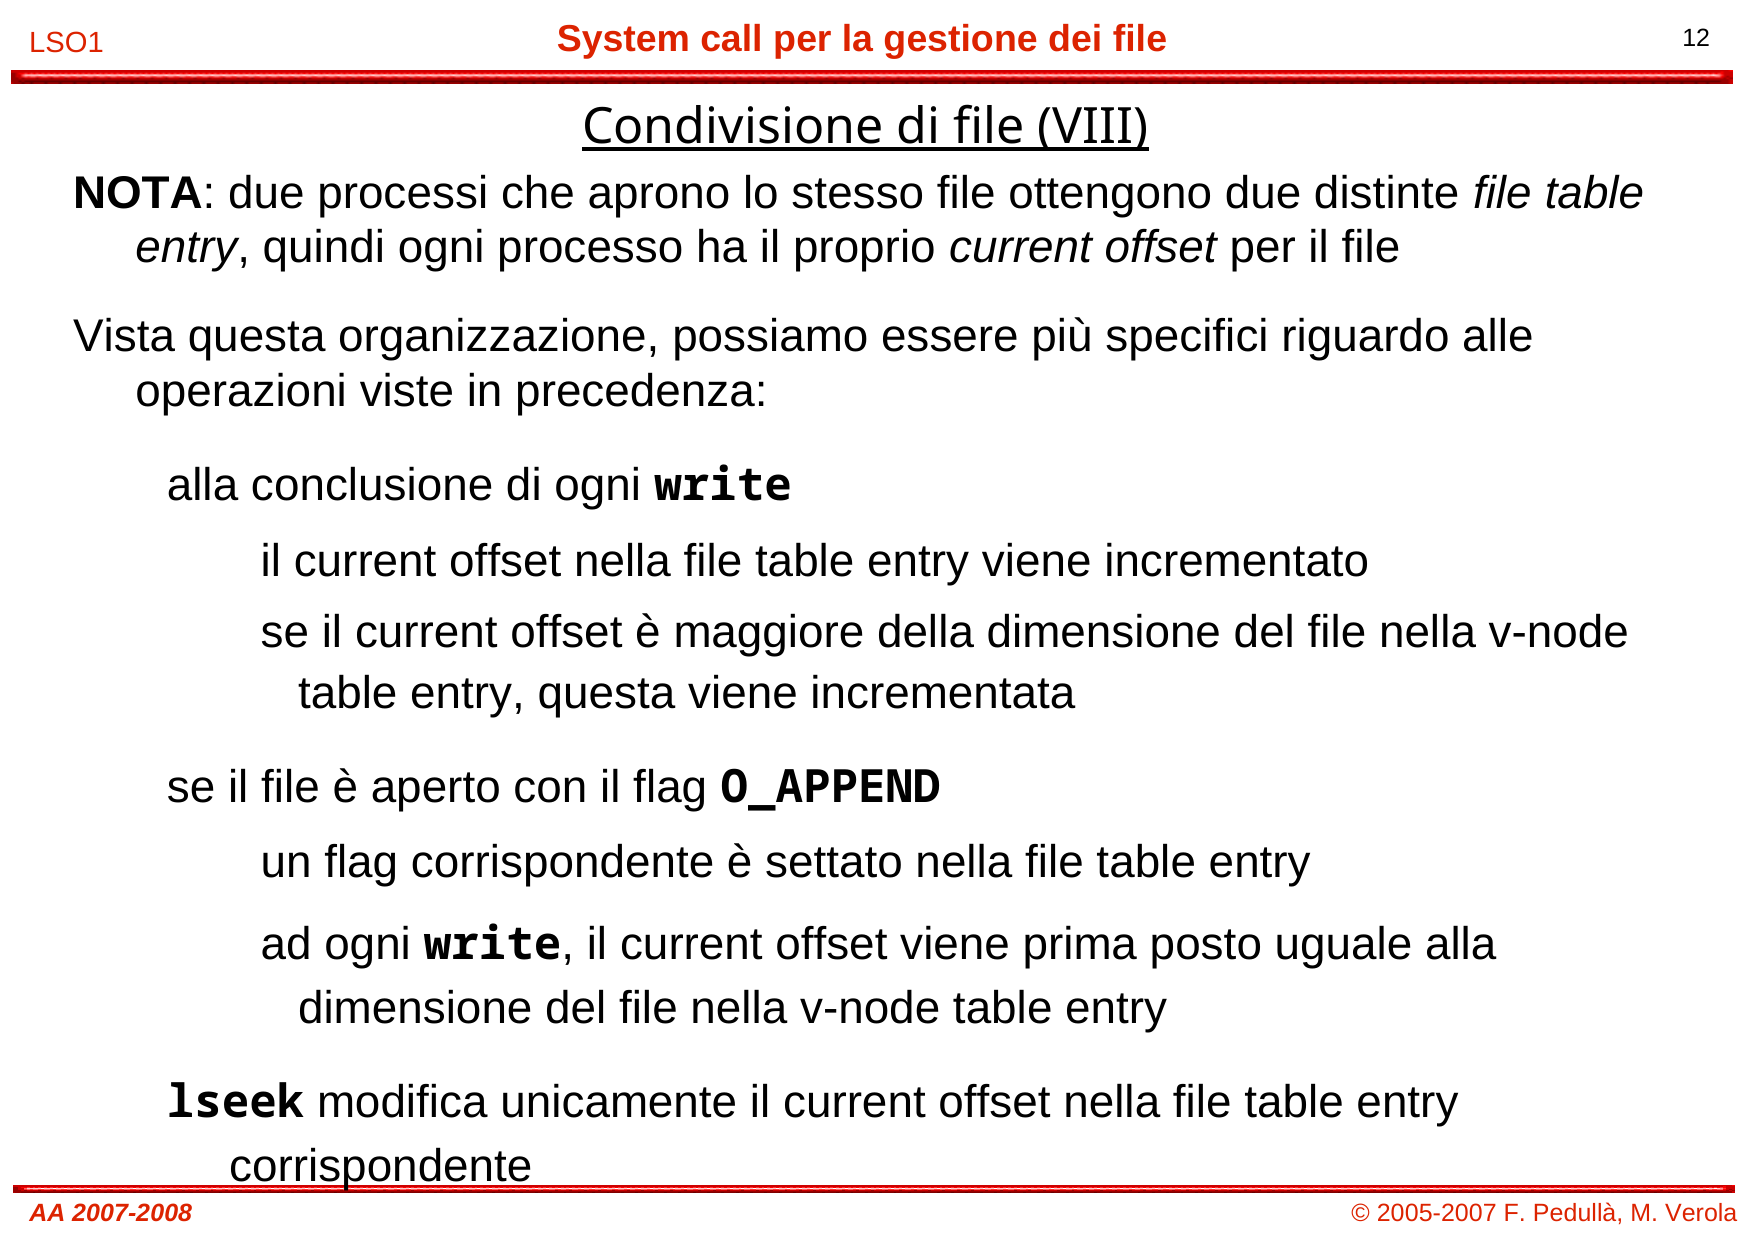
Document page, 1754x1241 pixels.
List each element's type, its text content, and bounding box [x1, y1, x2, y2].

title Condivisione di file (VIII) [514, 78, 1217, 174]
picture [13, 1185, 1735, 1193]
list NOTA: due processi che aprono lo stesso file ottengono due distinte file table entry, quindi ogni processo ha il proprio current offset per il file Vista questa organizzazione, possiamo essere più specifici riguardo alle operazioni viste in precedenza: alla conclusione di ogni write il current offset nella file table entry viene incrementato se il current offset è maggiore della dimensione del file nella v-node table entry, questa viene incrementata se il file è aperto con il flag O_APPEND un flag corrispondente è settato nella file table entry ad ogni write, il current offset viene prima posto uguale alla dimensione del file nella v-node table entry lseek modifica unicamente il current offset nella file table entry corrispondente [58, 155, 1696, 1160]
picture [11, 70, 1733, 84]
